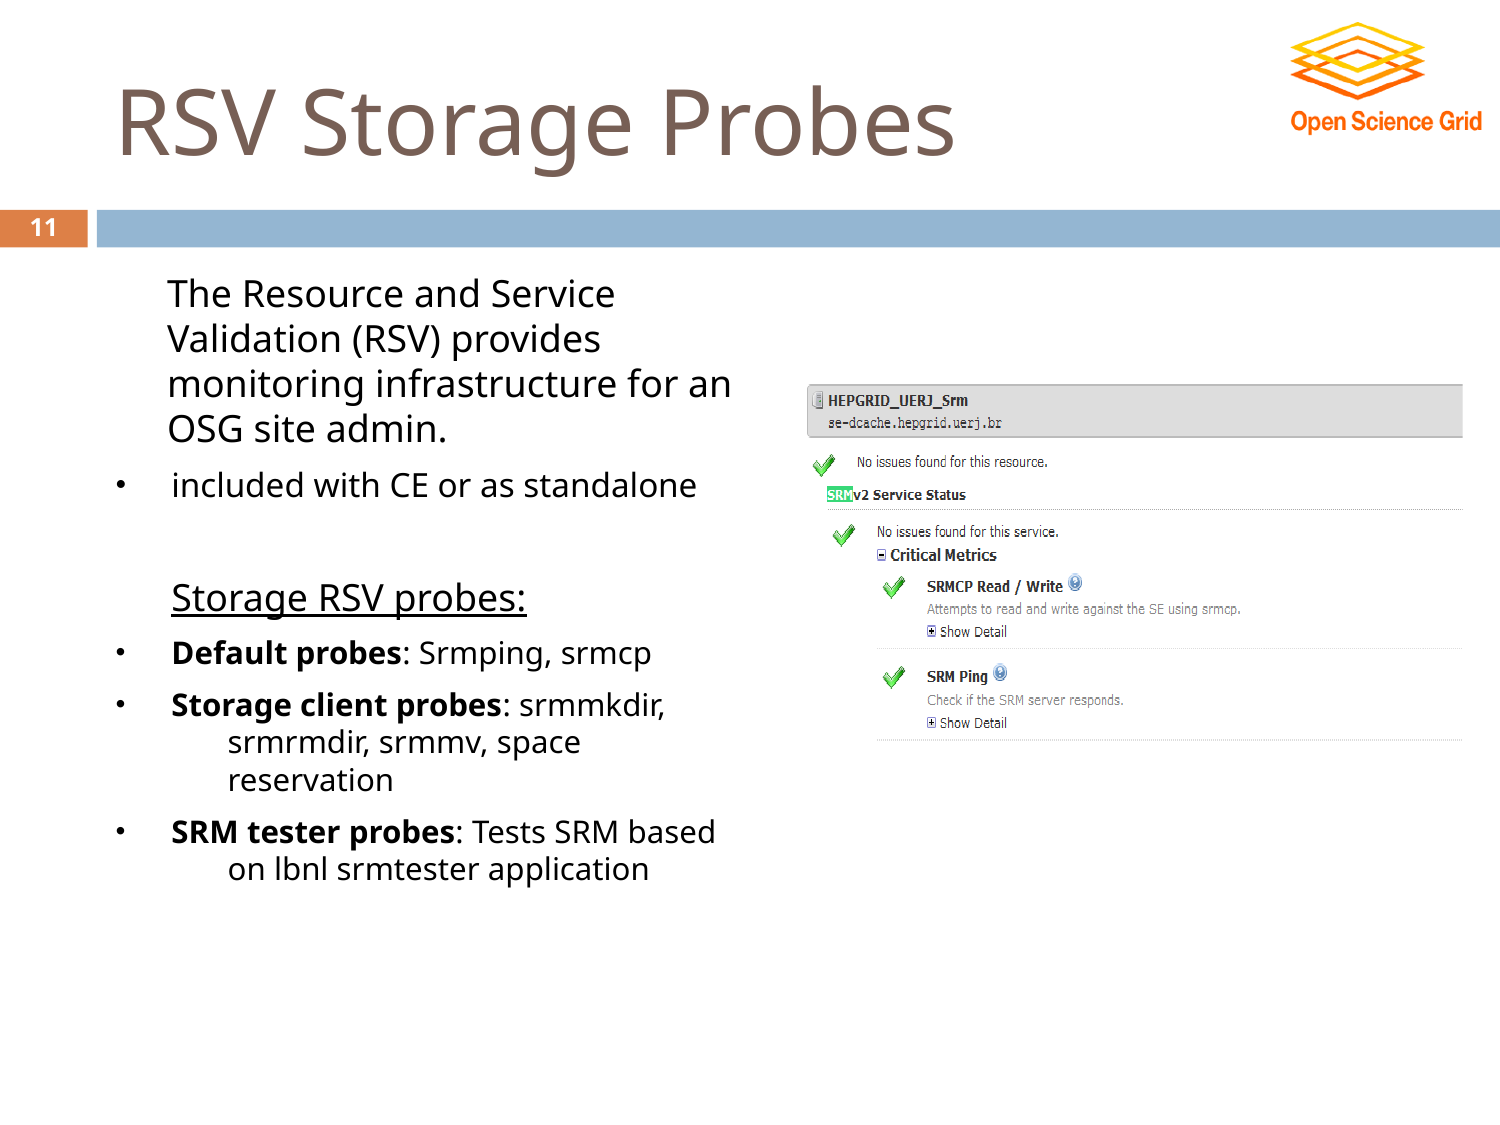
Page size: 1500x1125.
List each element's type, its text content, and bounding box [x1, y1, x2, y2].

picture [787, 375, 1463, 751]
text_box <number> [0, 208, 88, 249]
list The Resource and Service Validation (RSV) provides monitoring infrastructure for an OSG site admin. included with CE or as standalone Storage RSV probes: Default probes: Srmping, srmcp Storage client probes: srmmkdir, srmrmdir, srmmv, space reservation SRM tester probes: Tests SRM based on lbnl srmtester application [100, 262, 753, 1006]
title RSV Storage Probes [99, 0, 1437, 245]
picture [1437, 0, 1500, 152]
